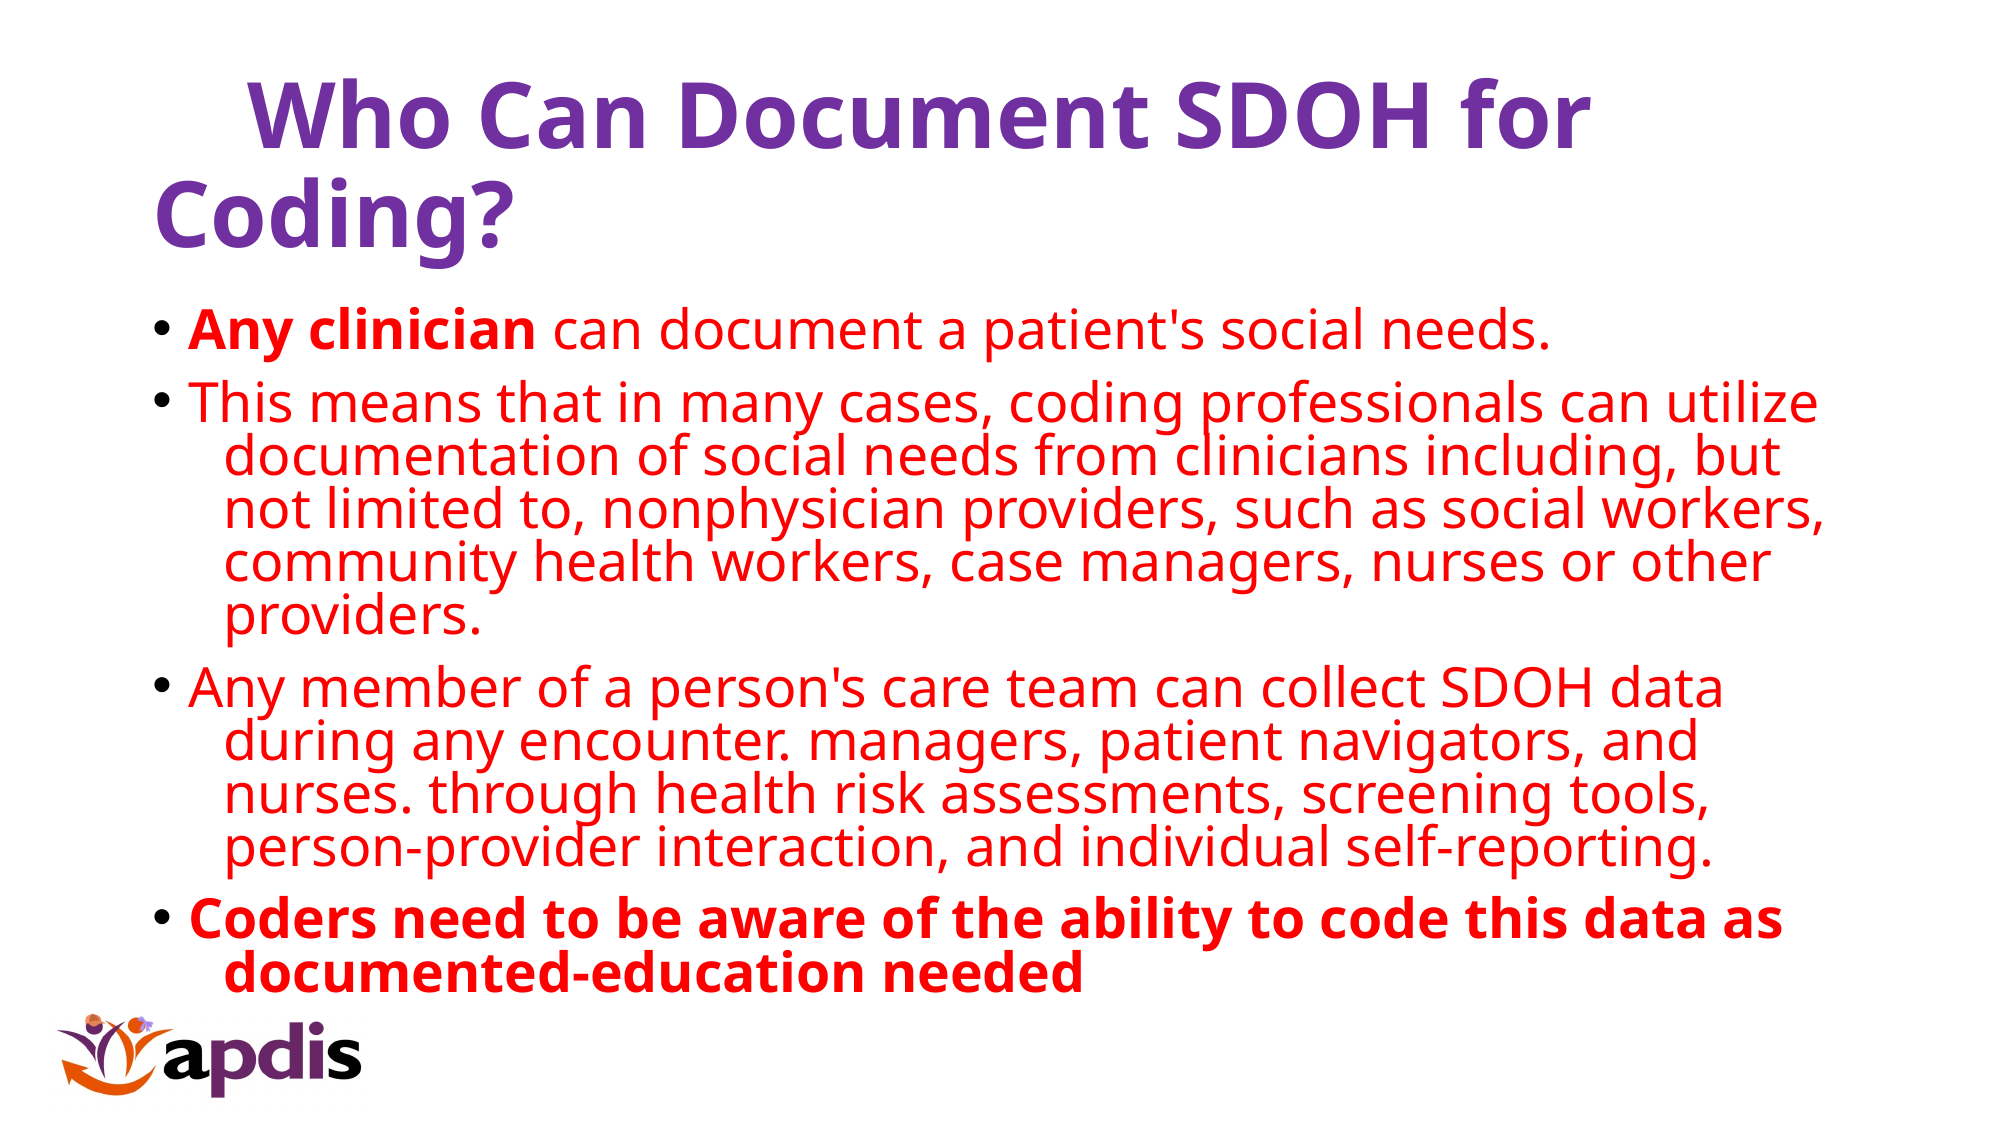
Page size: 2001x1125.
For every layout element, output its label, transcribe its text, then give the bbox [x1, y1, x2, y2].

title Who Can Document SDOH for Coding? [137, 59, 1863, 278]
list Any clinician can document a patient's social needs. This means that in many cases, coding professionals can utilize documentation of social needs from clinicians including, but not limited to, nonphysician providers, such as social workers, community health workers, case managers, nurses or other providers. Any member of a person's care team can collect SDOH data during any encounter. managers, patient navigators, and nurses. through health risk assessments, screening tools, person-provider interaction, and individual self-reporting. Coders need to be aware of the ability to code this data as documented-education needed [137, 299, 1863, 1014]
picture [37, 997, 366, 1112]
